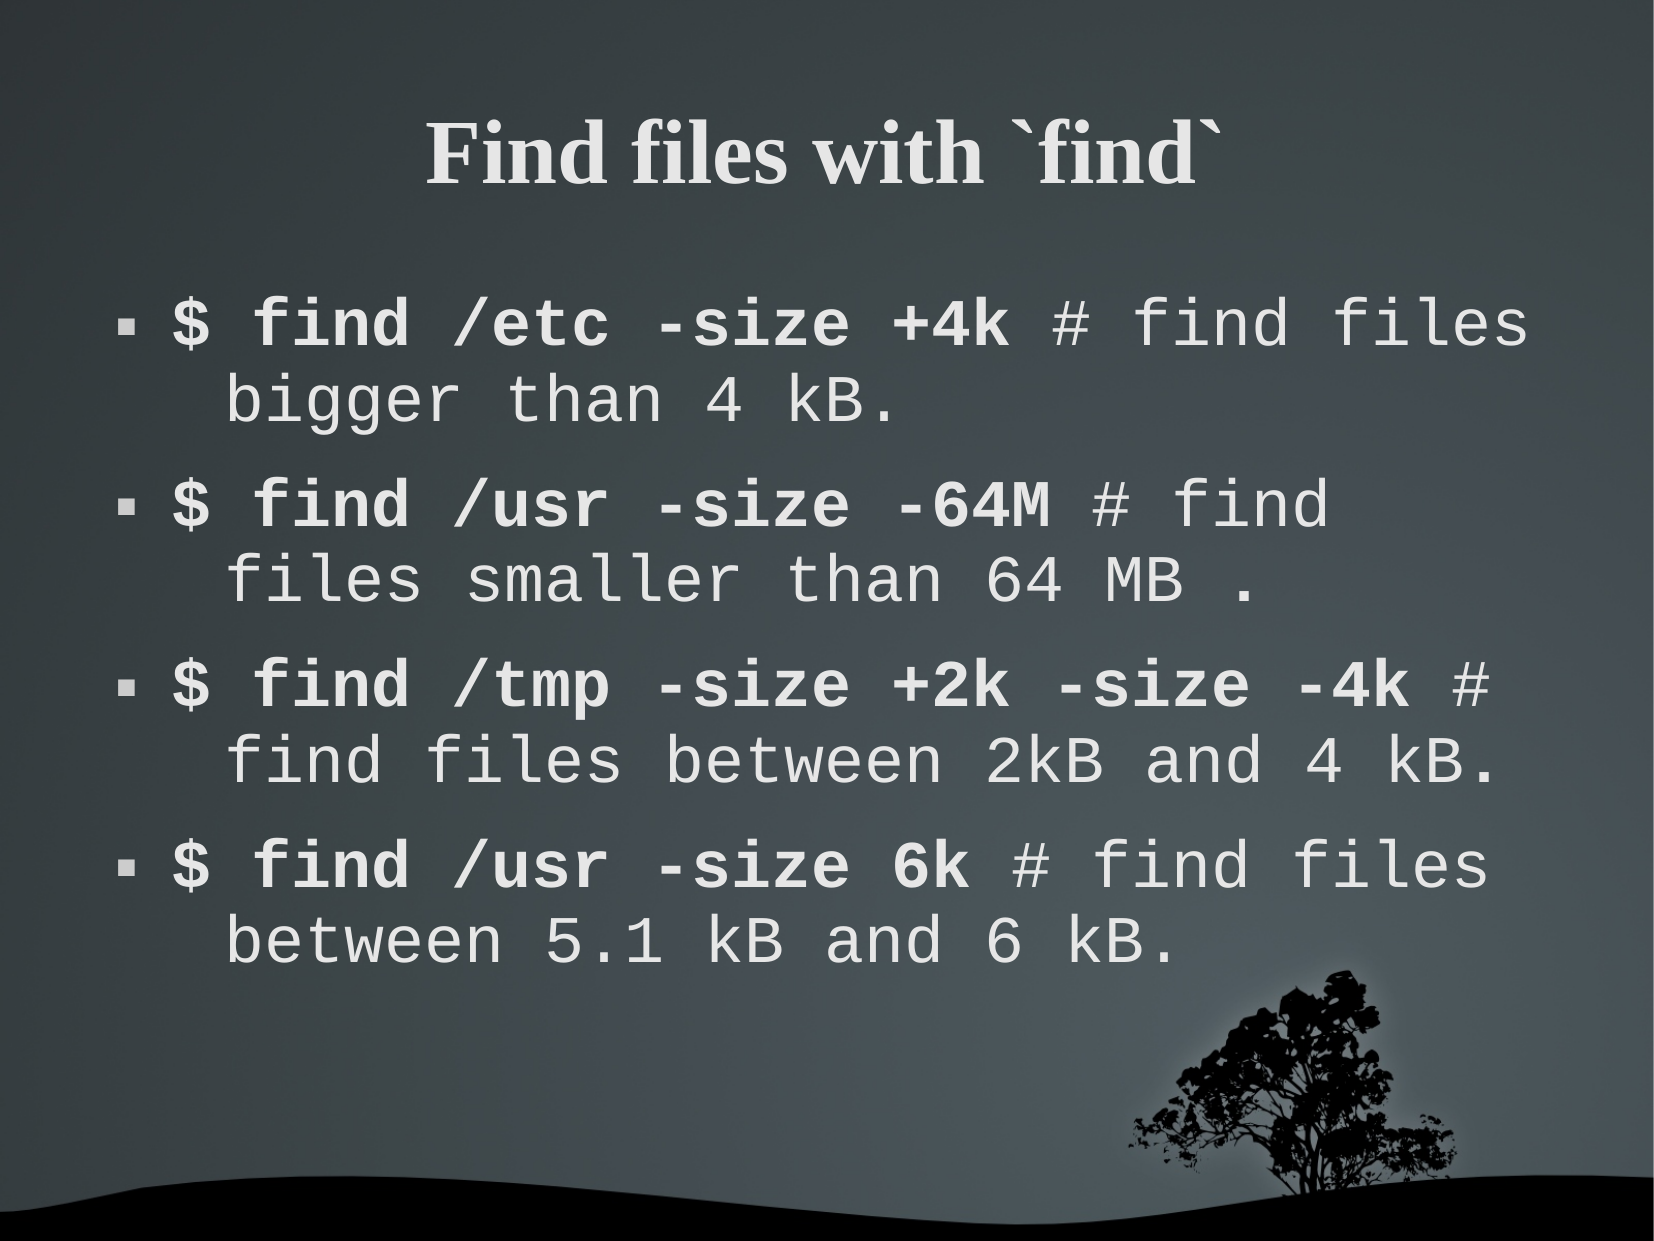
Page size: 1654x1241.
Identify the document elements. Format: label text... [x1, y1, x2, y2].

picture [0, 0, 1654, 1241]
title Find files with `find` [82, 33, 1571, 273]
list $ find /etc -size +4k # find files bigger than 4 kB. $ find /usr -size -64M # find files smaller than 64 ΜB . $ find /tmp -size +2k -size -4k # find files between 2kB and 4 kB. $ find /usr -size 6k # find files between 5.1 kB and 6 kB. [82, 290, 1571, 1109]
